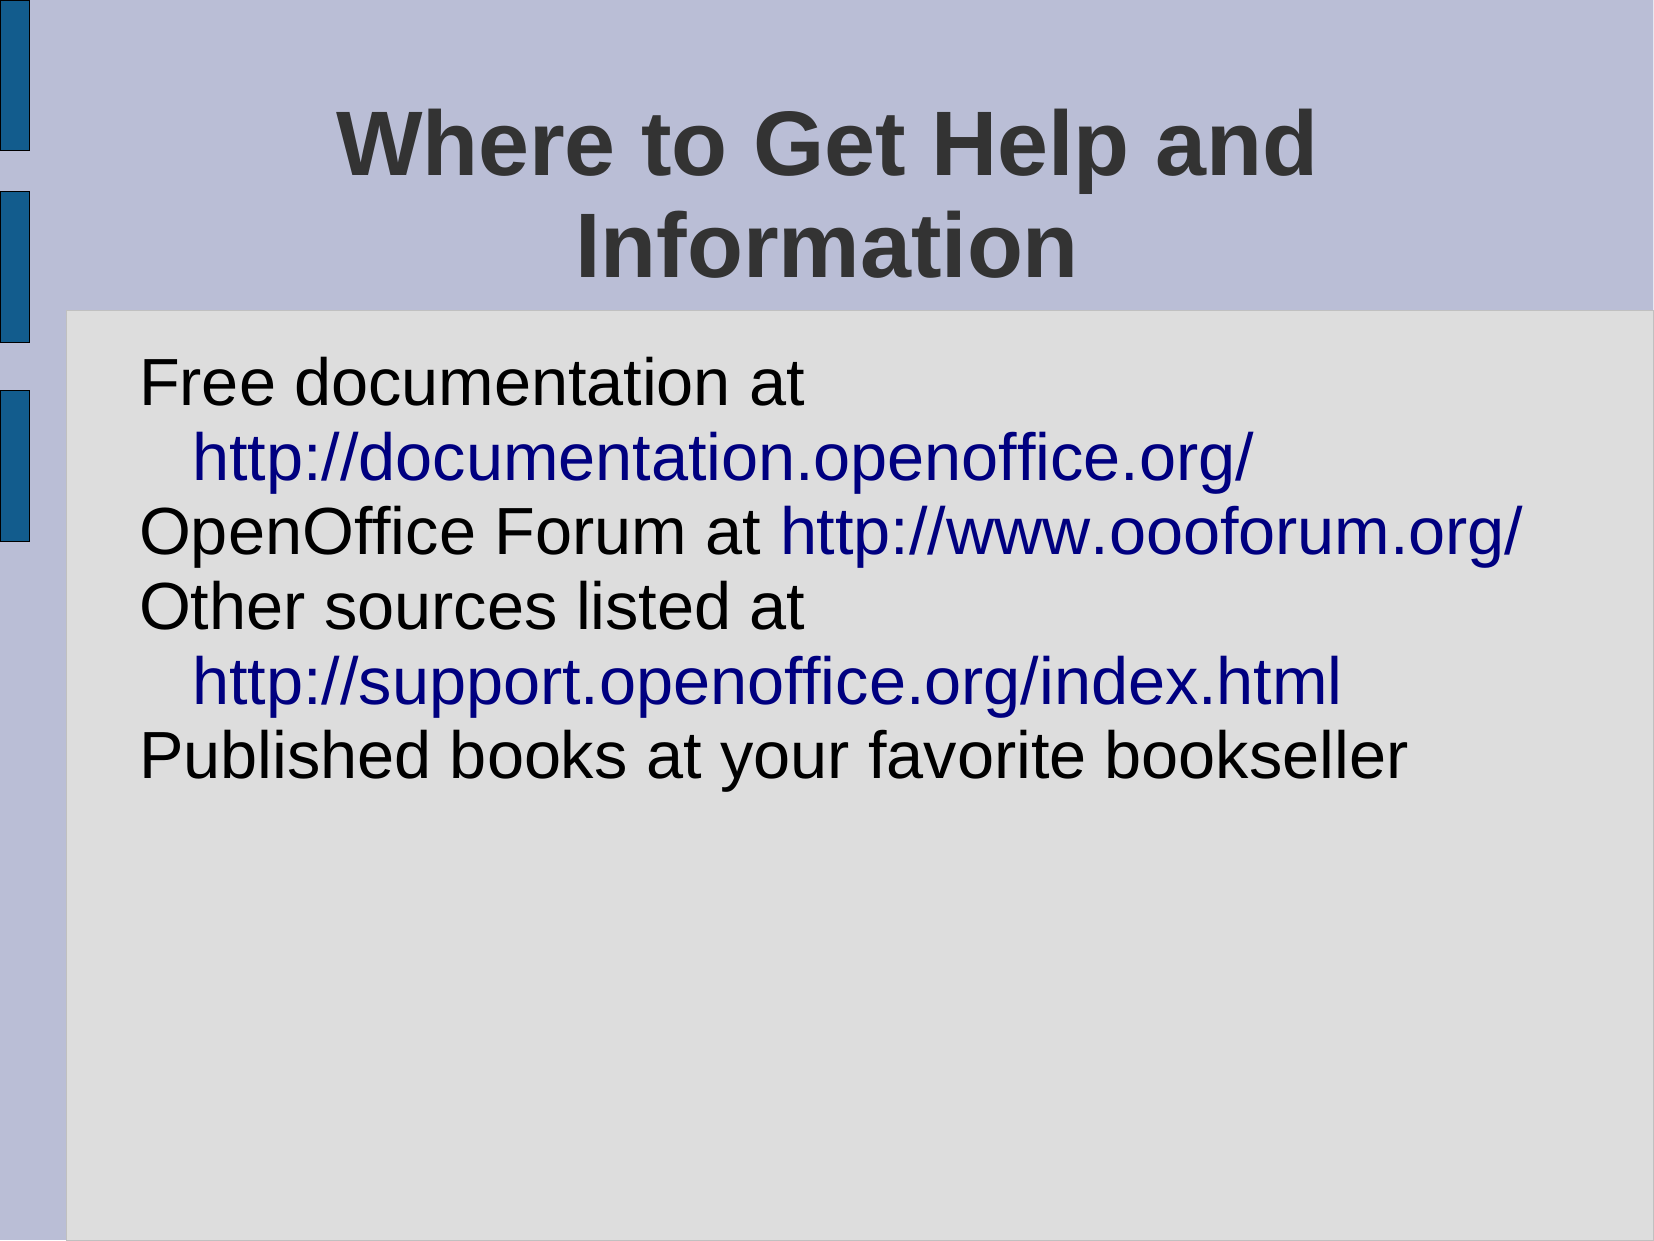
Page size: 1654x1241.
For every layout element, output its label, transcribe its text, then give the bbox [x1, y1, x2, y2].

title Where to Get Help and Information [121, 91, 1534, 299]
list Free documentation at http://documentation.openoffice.org/ OpenOffice Forum at http://www.oooforum.org/ Other sources listed at http://support.openoffice.org/index.html Published books at your favorite bookseller [121, 344, 1534, 1127]
